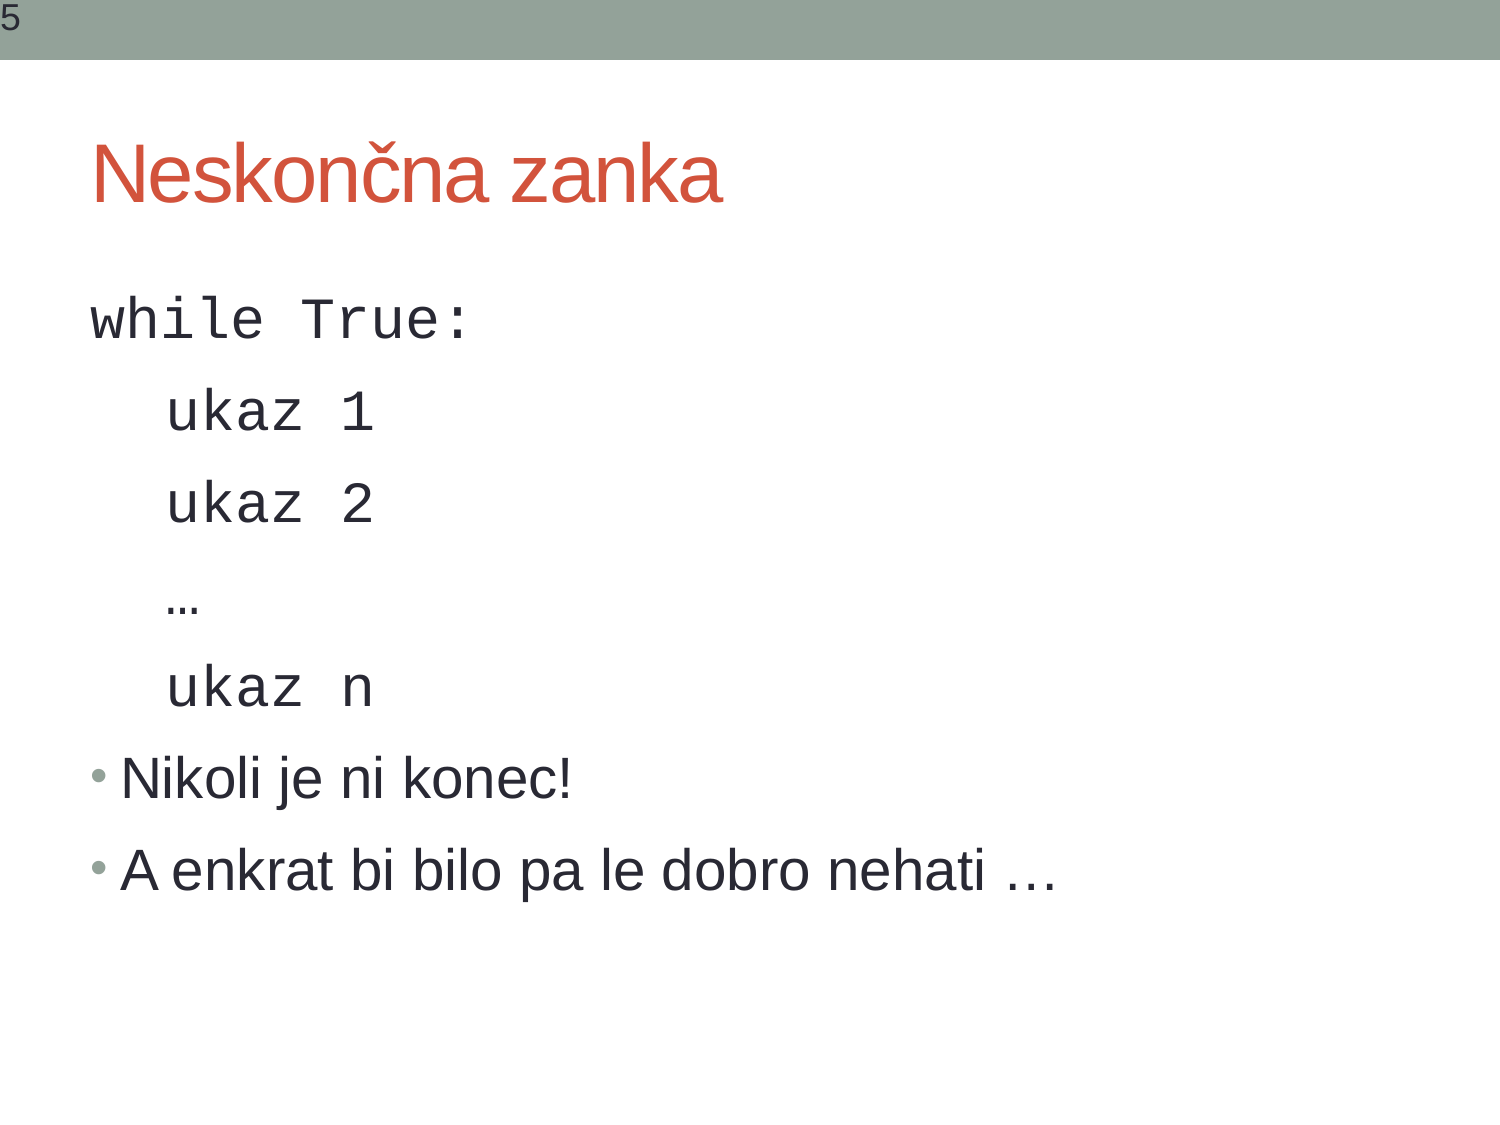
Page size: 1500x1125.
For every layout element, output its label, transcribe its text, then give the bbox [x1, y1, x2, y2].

list while True: ukaz 1 ukaz 2 … ukaz n Nikoli je ni konec! A enkrat bi bilo pa le dobro nehati … [75, 262, 1425, 1063]
title Neskončna zanka [75, 87, 1425, 250]
